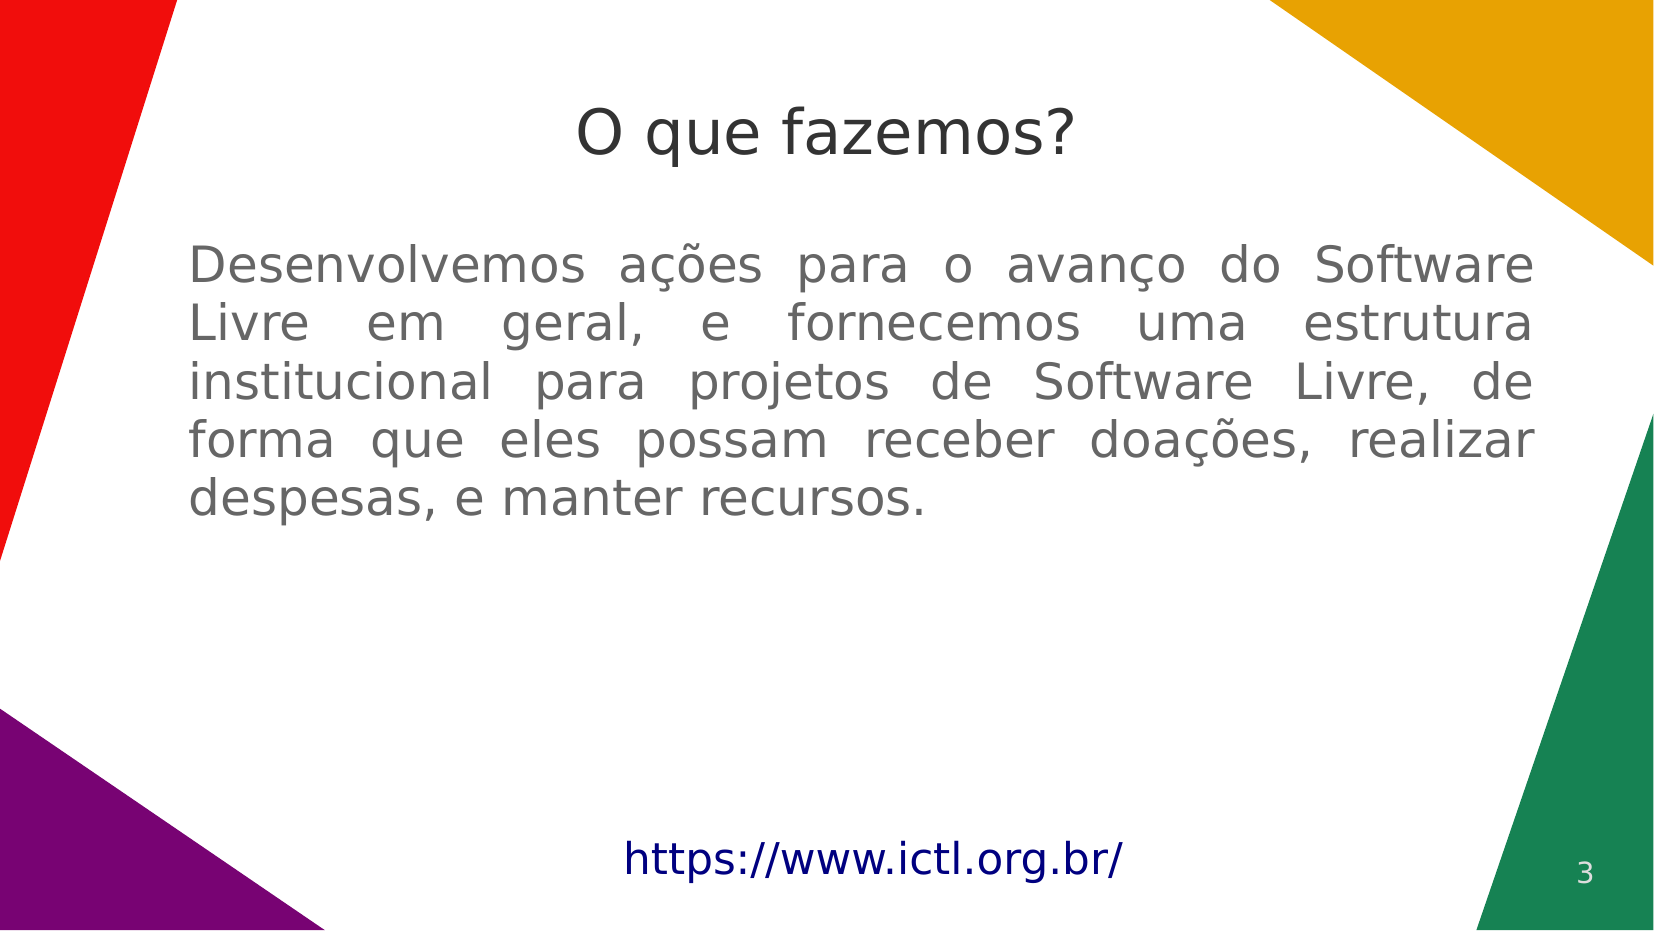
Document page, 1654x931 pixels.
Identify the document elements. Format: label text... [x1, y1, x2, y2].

text_box https://www.ictl.org.br/ [608, 826, 1138, 893]
list Desenvolvemos ações para o avanço do Software Livre em geral, e fornecemos uma estrutura institucional para projetos de Software Livre, de forma que eles possam receber doações, realizar despesas, e manter recursos. [118, 236, 1536, 827]
title O que fazemos? [118, 59, 1536, 207]
